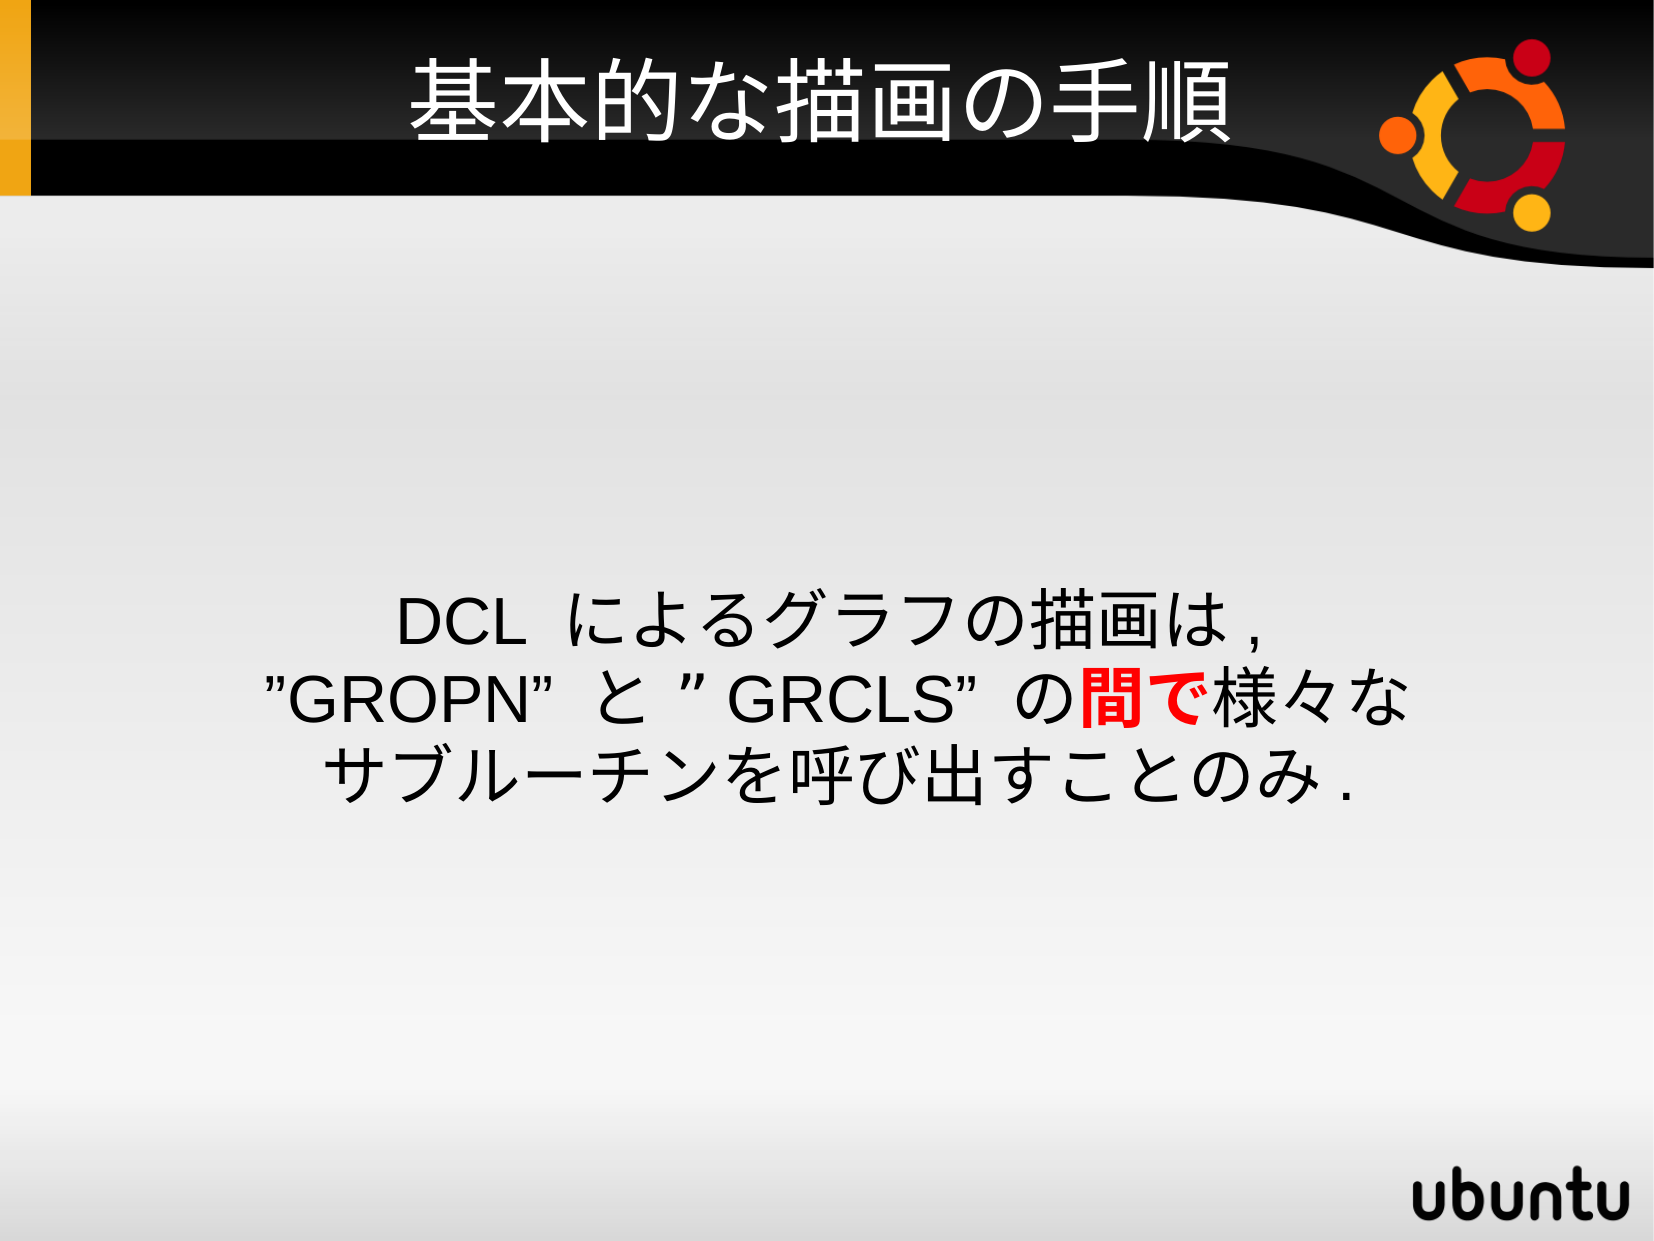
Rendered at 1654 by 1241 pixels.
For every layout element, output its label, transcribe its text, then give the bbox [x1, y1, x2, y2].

subtitle DCL によるグラフの描画は, ”GROPN” と ”GRCLS” の間で様々な サブルーチンを呼び出すことのみ. [82, 290, 1571, 1109]
picture [0, 0, 1654, 1241]
title 基本的な描画の手順 [76, 0, 1565, 208]
